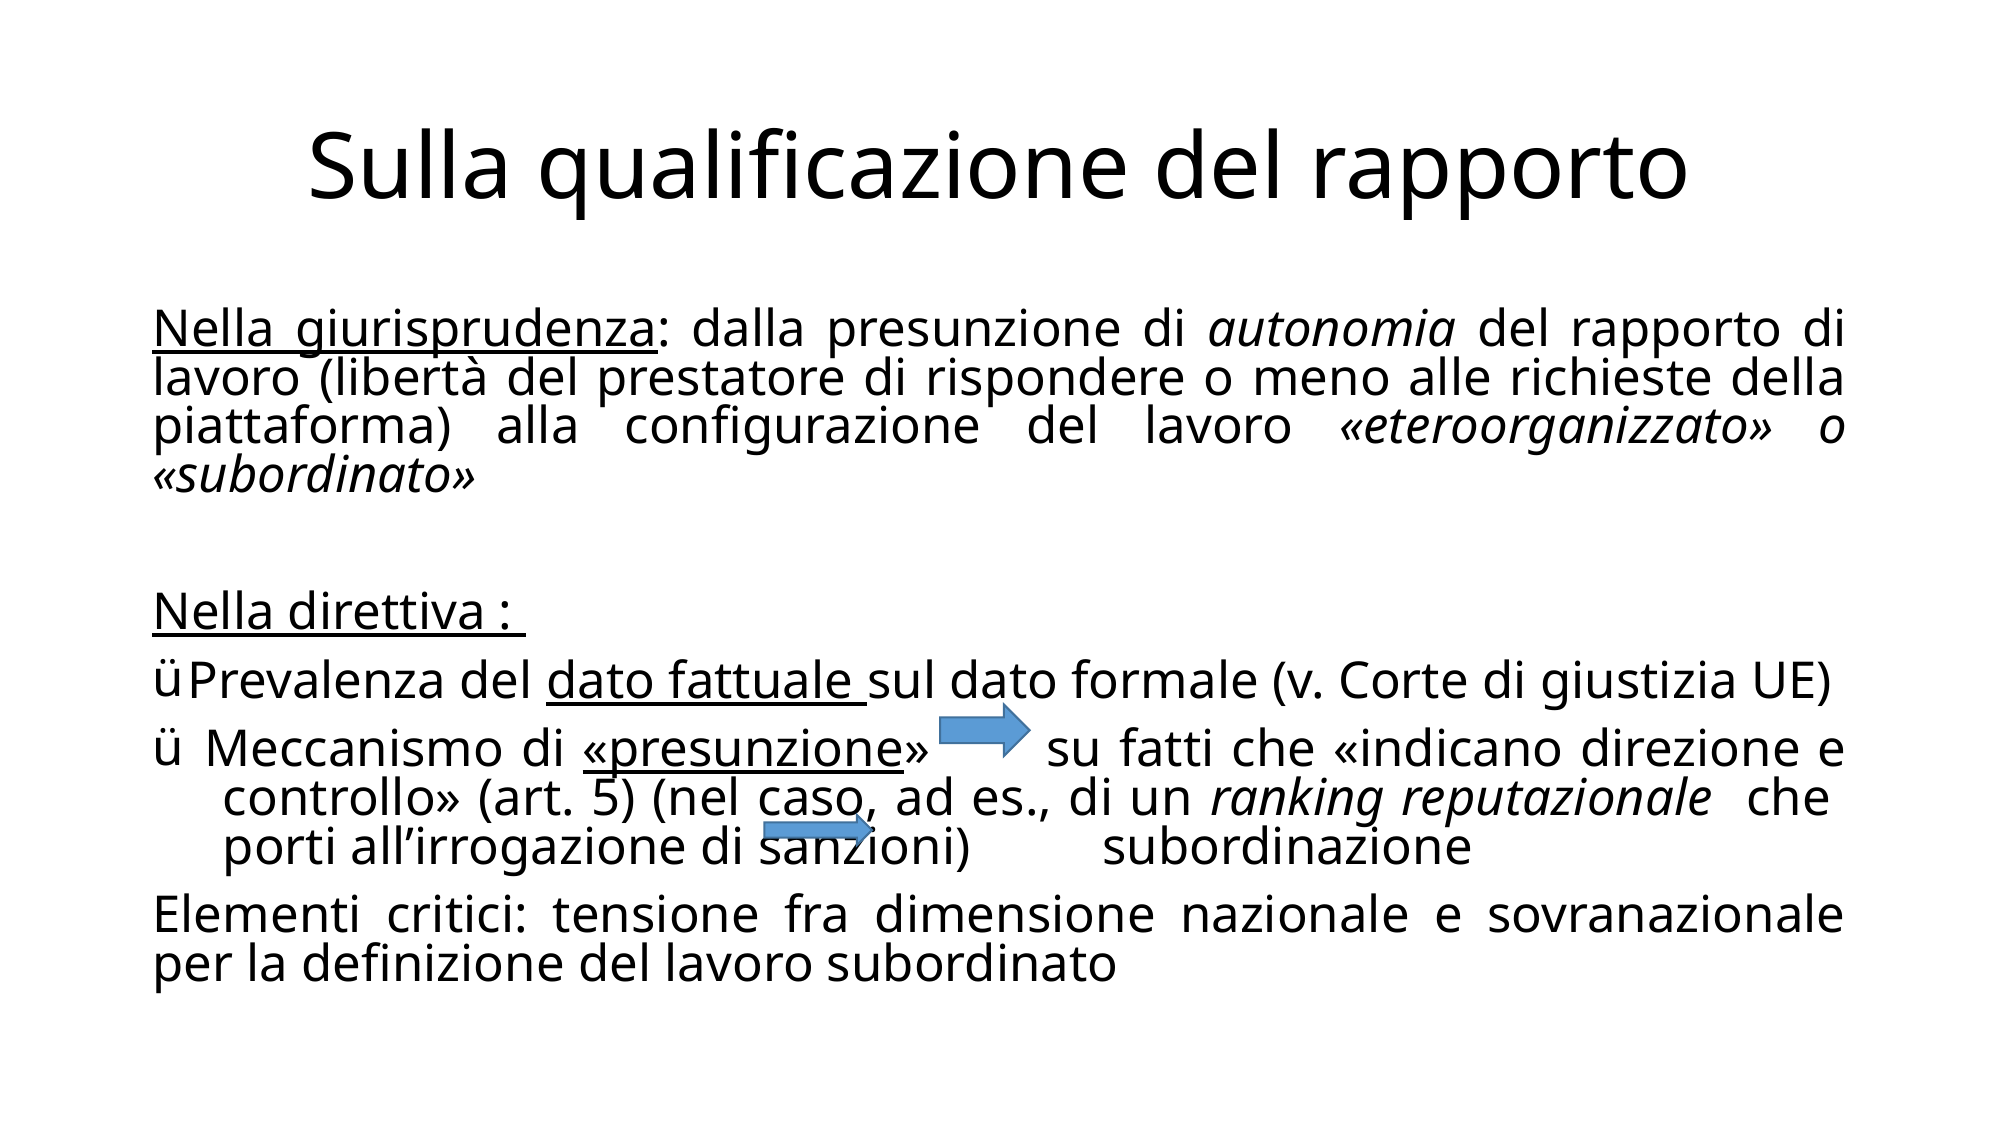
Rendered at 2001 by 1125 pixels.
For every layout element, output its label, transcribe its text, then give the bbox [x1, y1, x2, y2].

text_box [940, 704, 1030, 757]
list Nella giurisprudenza: dalla presunzione di autonomia del rapporto di lavoro (libertà del prestatore di rispondere o meno alle richieste della piattaforma) alla configurazione del lavoro «eteroorganizzato» o «subordinato» Nella direttiva : Prevalenza del dato fattuale sul dato formale (v. Corte di giustizia UE) Meccanismo di «presunzione» su fatti che «indicano direzione e controllo» (art. 5) (nel caso, ad es., di un ranking reputazionale che porti all’irrogazione di sanzioni) subordinazione Elementi critici: tensione fra dimensione nazionale e sovranazionale per la definizione del lavoro subordinato [137, 299, 1863, 1014]
title Sulla qualificazione del rapporto [137, 59, 1863, 278]
text_box [764, 814, 873, 846]
